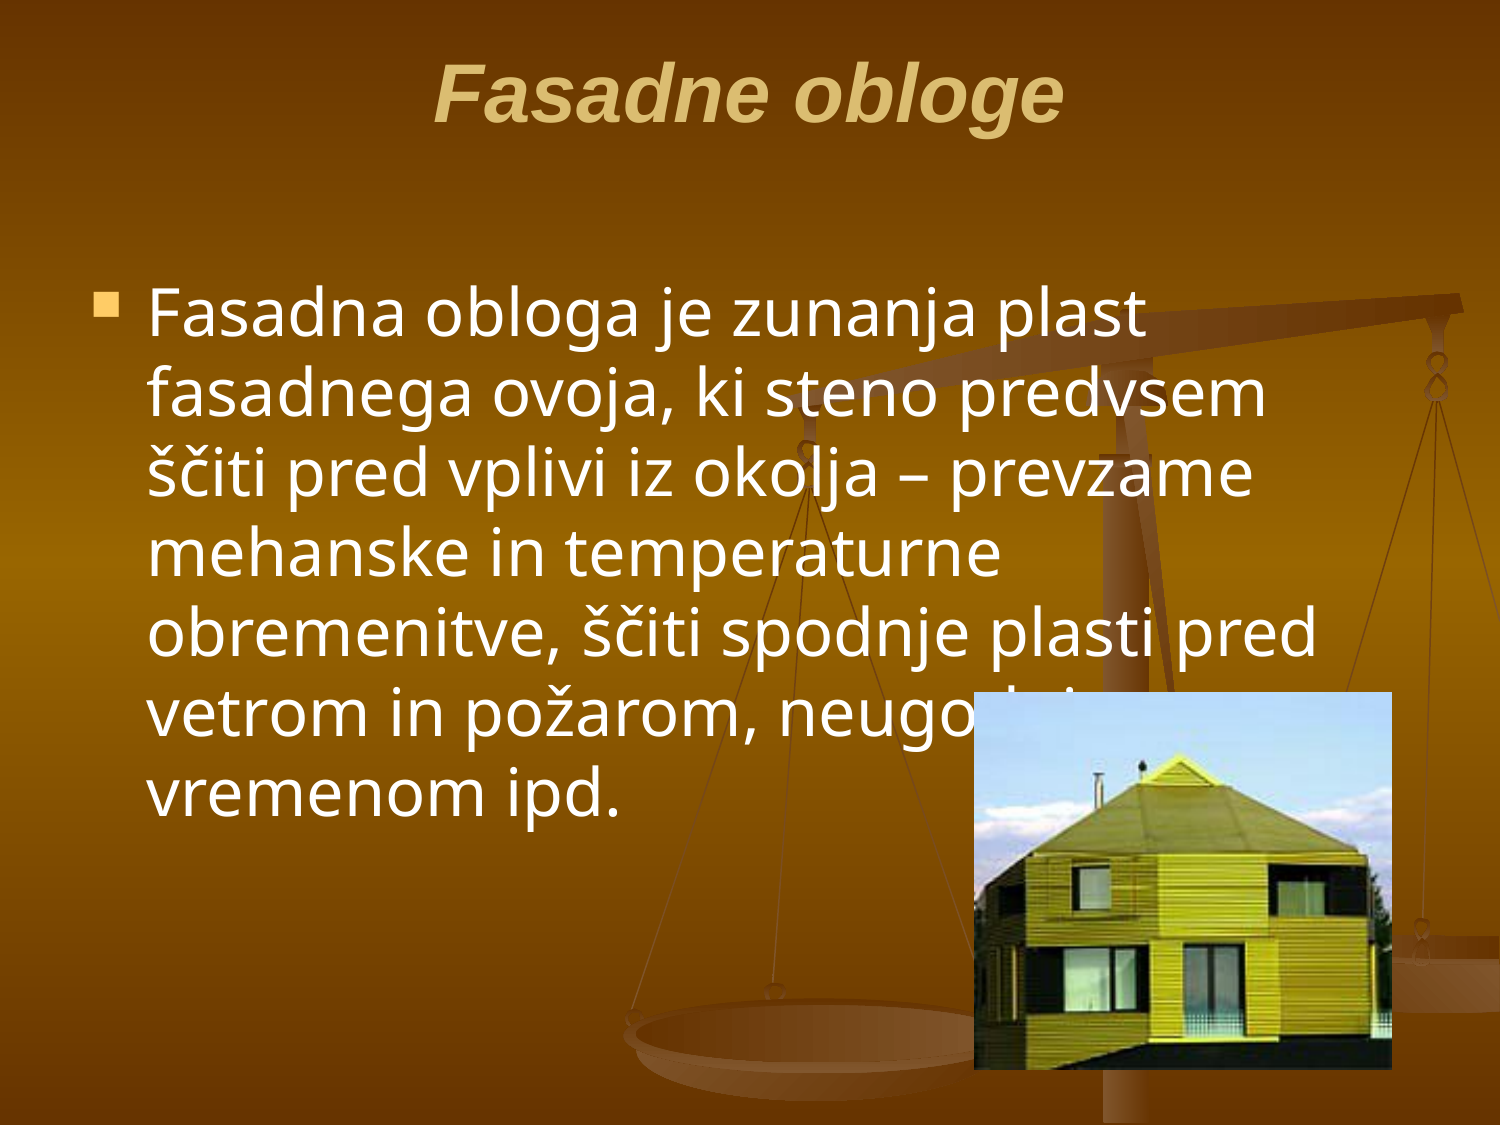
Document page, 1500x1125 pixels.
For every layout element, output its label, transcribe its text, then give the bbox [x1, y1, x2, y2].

title Fasadne obloge [75, 45, 1425, 234]
picture [974, 692, 1392, 1070]
list Fasadna obloga je zunanja plast fasadnega ovoja, ki steno predvsem ščiti pred vplivi iz okolja – prevzame mehanske in temperaturne obremenitve, ščiti spodnje plasti pred vetrom in požarom, neugodnim vremenom ipd. [75, 262, 1425, 1006]
